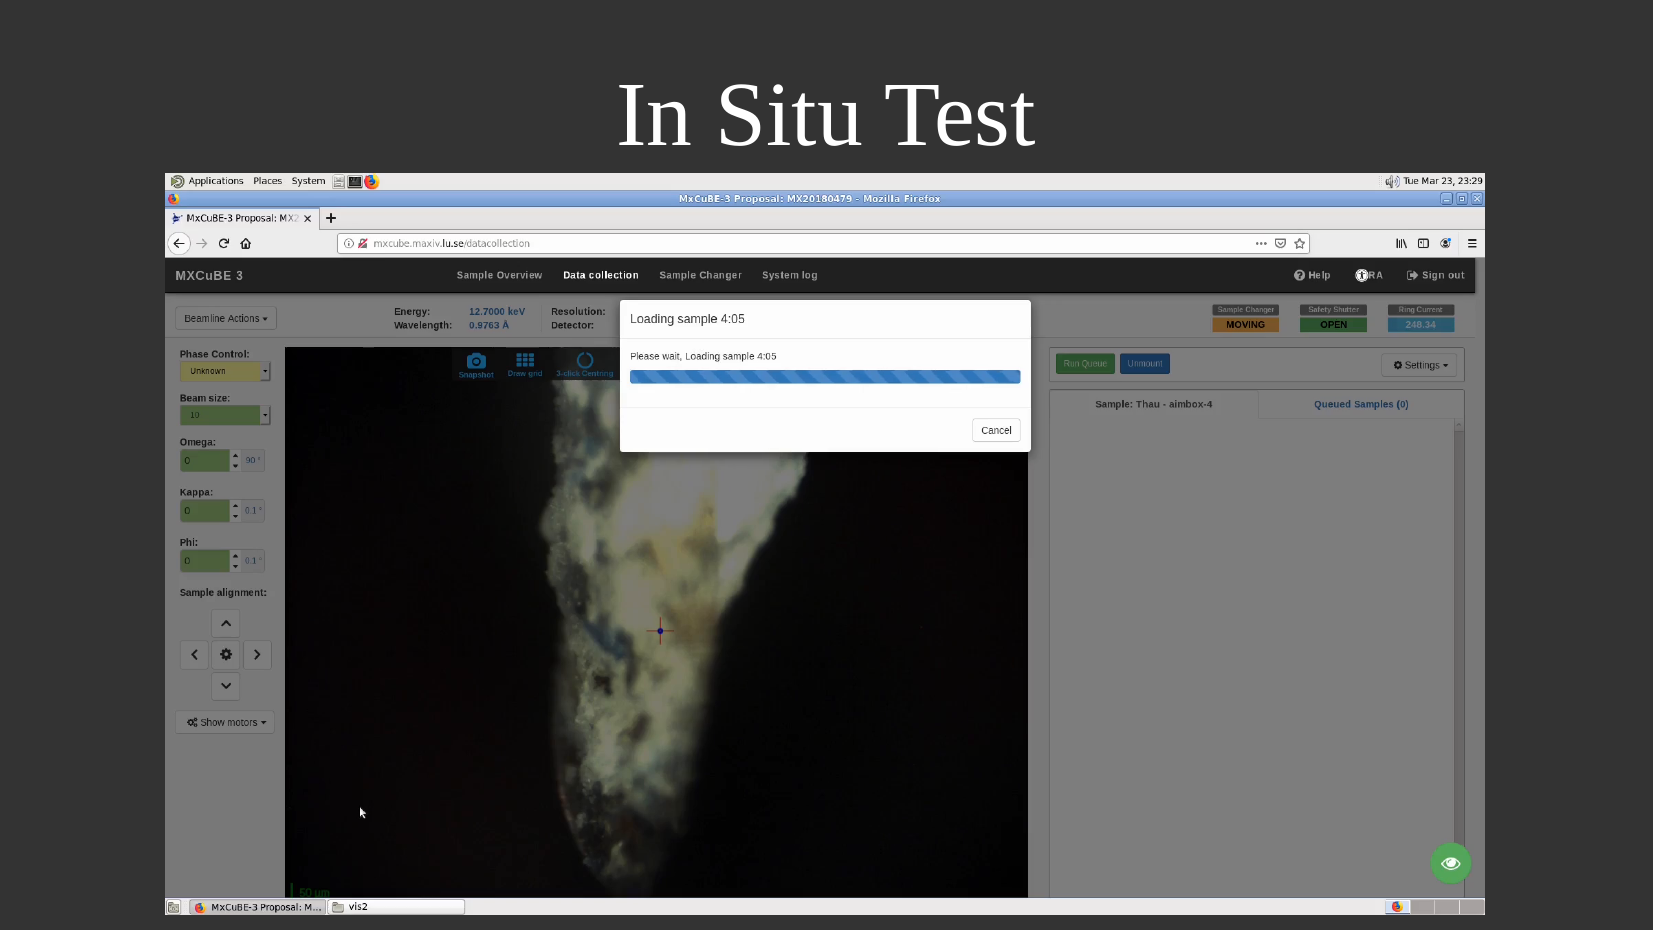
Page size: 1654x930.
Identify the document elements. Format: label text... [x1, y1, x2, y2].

text_box [165, 172, 1486, 916]
title In Situ Test [82, 37, 1571, 193]
